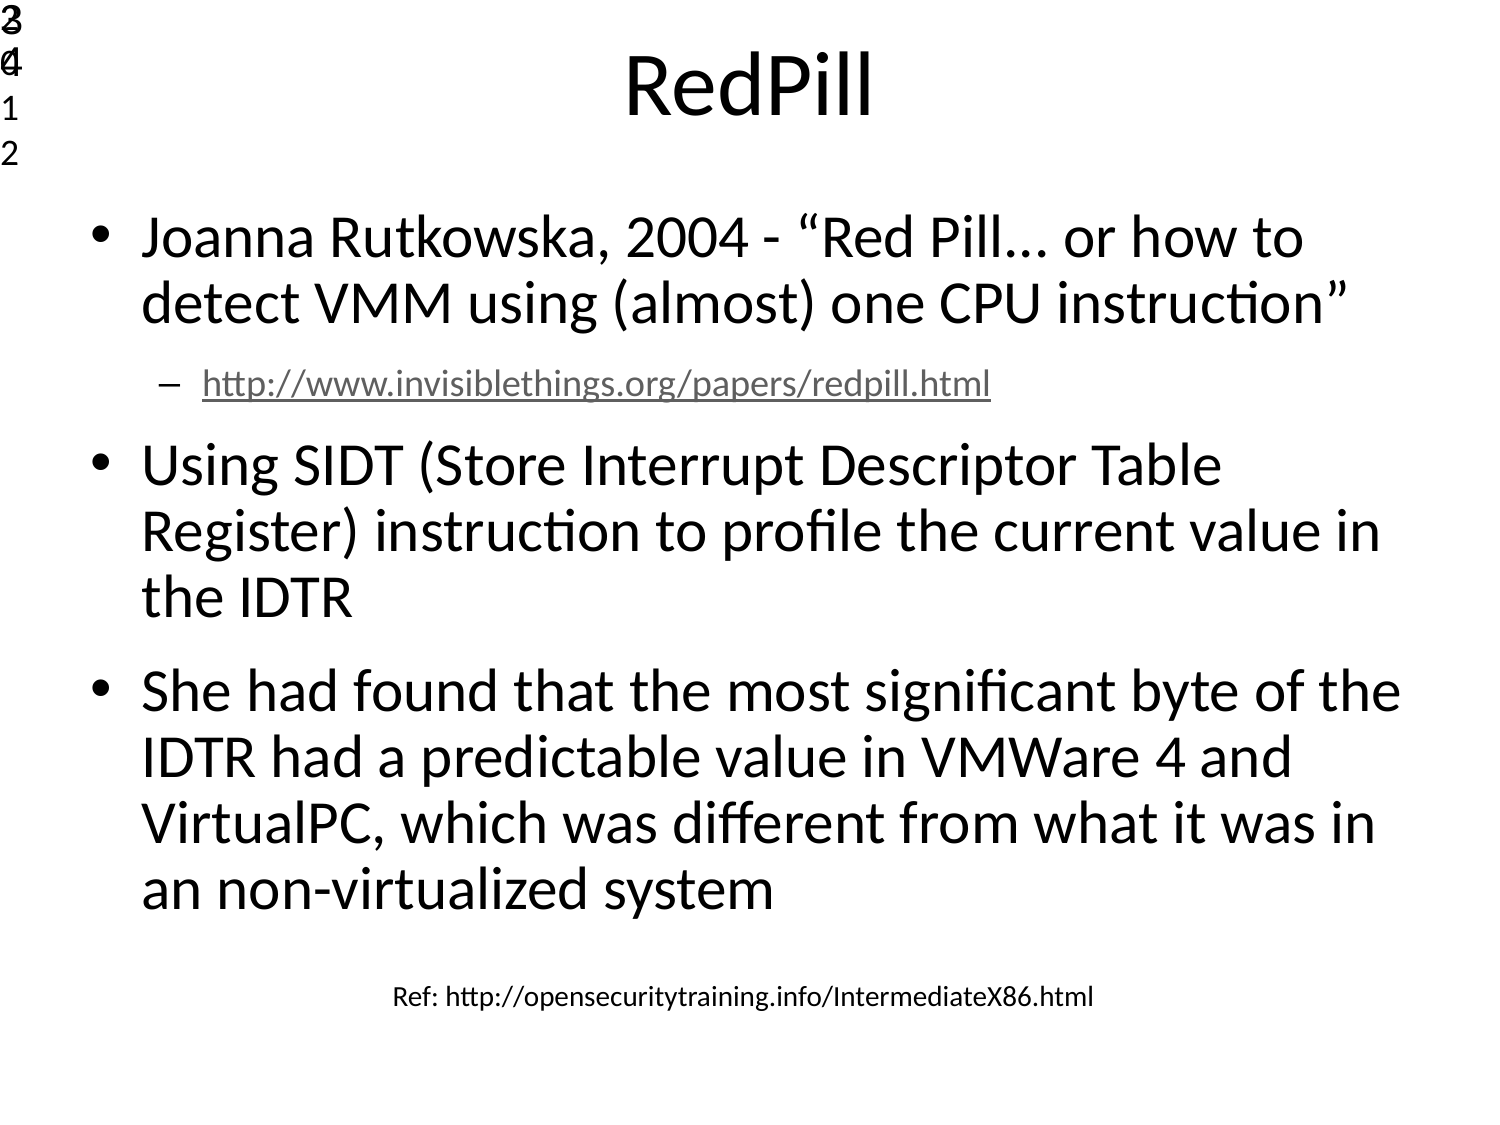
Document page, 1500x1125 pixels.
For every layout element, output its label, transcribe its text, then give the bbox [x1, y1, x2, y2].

list Joanna Rutkowska, 2004 - “Red Pill... or how to detect VMM using (almost) one CPU instruction” http://www.invisiblethings.org/papers/redpill.html Using SIDT (Store Interrupt Descriptor Table Register) instruction to profile the current value in the IDTR She had found that the most significant byte of the IDTR had a predictable value in VMWare 4 and VirtualPC, which was different from what it was in an non-virtualized system [75, 196, 1425, 940]
title RedPill [75, 0, 1425, 173]
text_box Ref: http://opensecuritytraining.info/IntermediateX86.html [377, 970, 1110, 1021]
